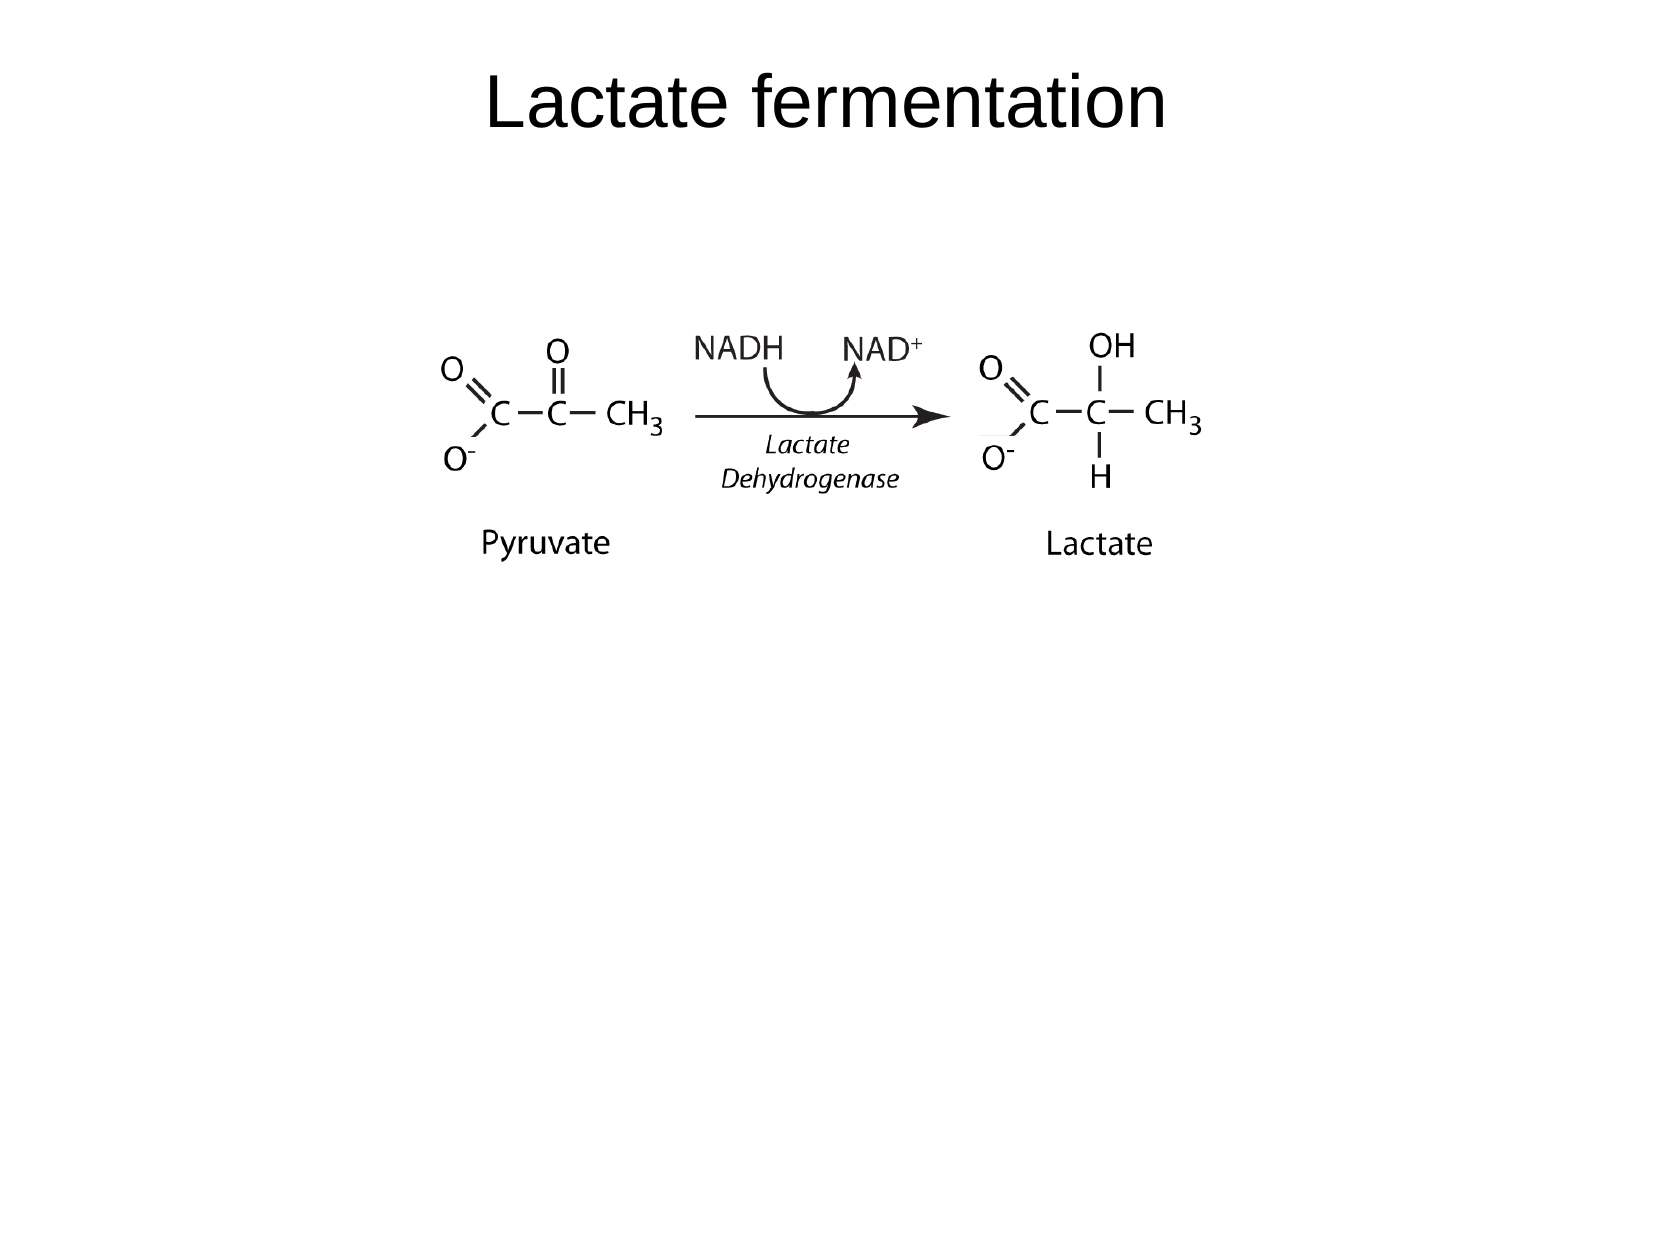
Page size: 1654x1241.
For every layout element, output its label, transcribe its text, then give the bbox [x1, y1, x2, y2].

picture [439, 319, 1202, 563]
title Lactate fermentation [82, 49, 1571, 150]
